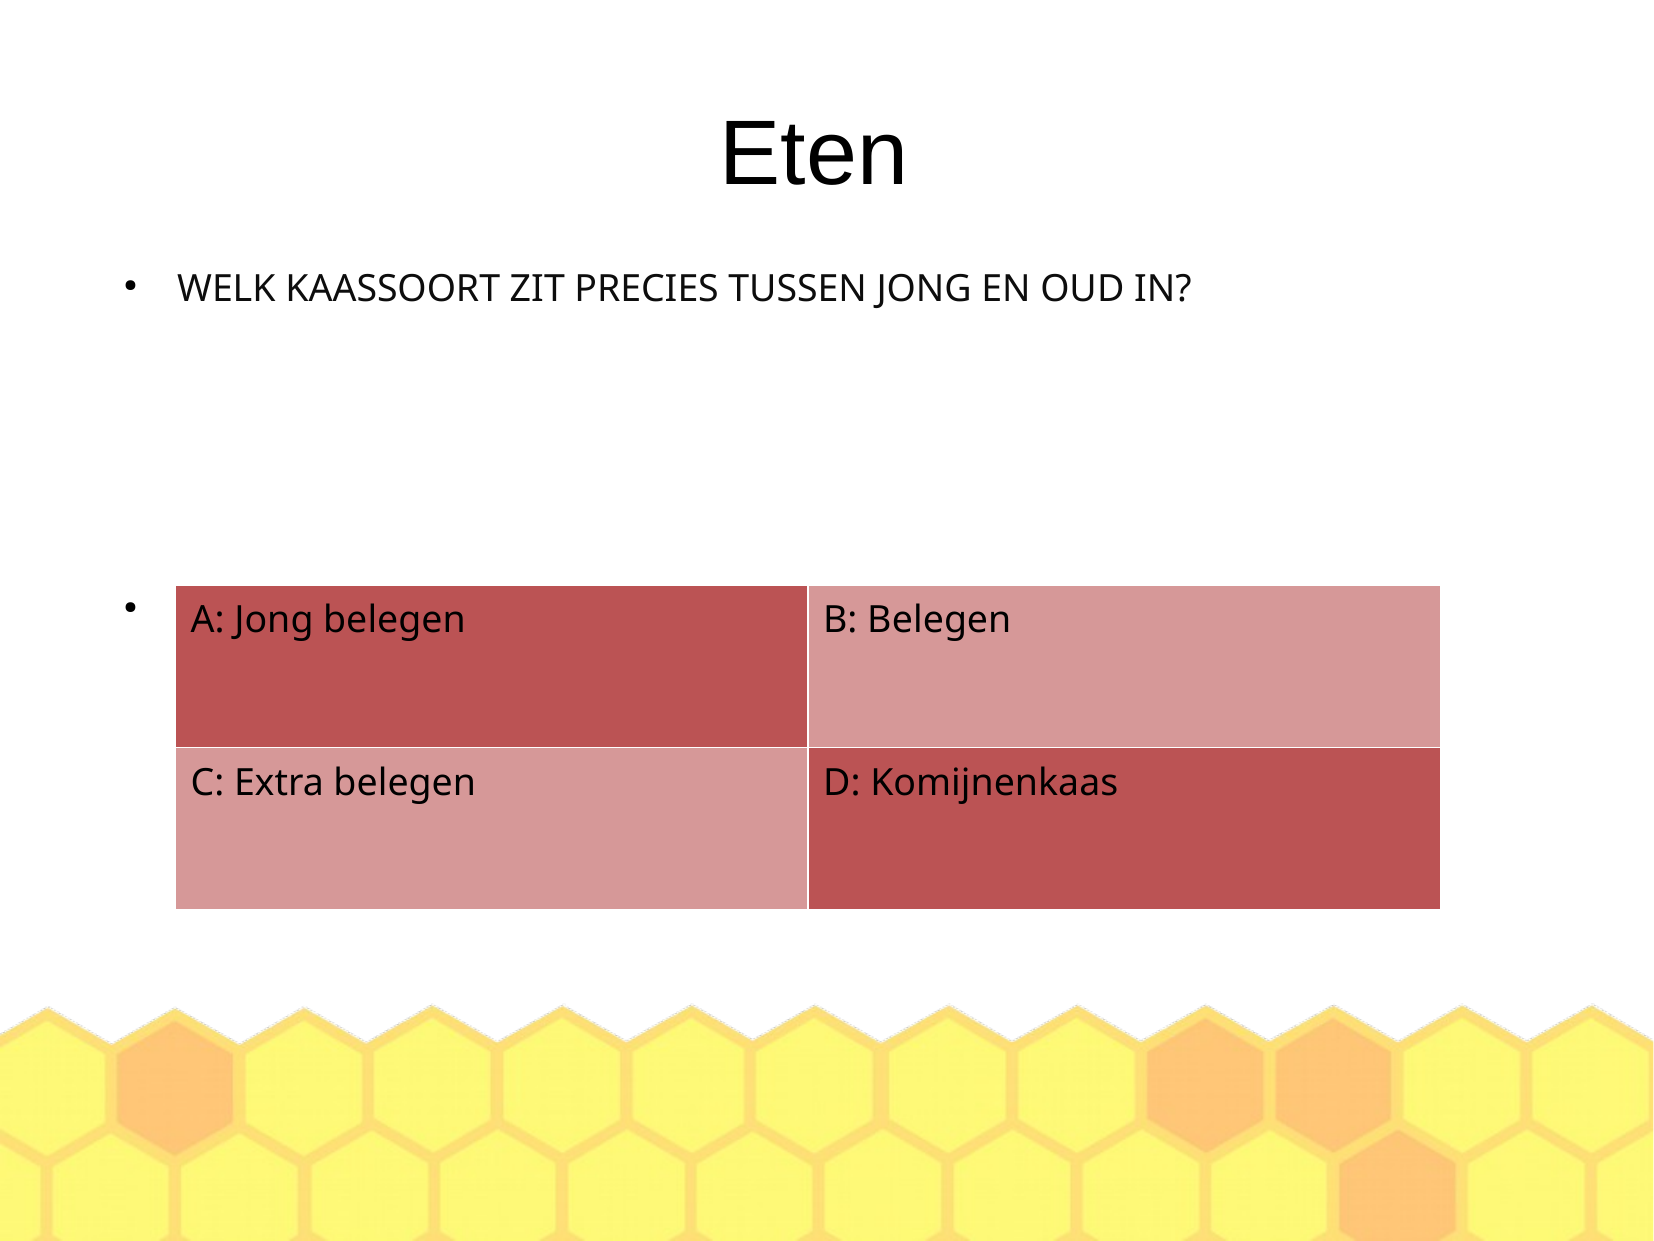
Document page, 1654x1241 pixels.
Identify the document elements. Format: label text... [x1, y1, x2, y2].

table_header B: Belegen [809, 586, 1440, 747]
list Welk Kaassoort zit precies tussen jong en oud in? [106, 261, 1595, 981]
title Eten [82, 49, 1571, 257]
picture [0, 1001, 1654, 1241]
table_header A: Jong belegen [176, 586, 807, 747]
table_cell D: Komijnenkaas [809, 748, 1440, 909]
table_cell C: Extra belegen [176, 748, 807, 909]
